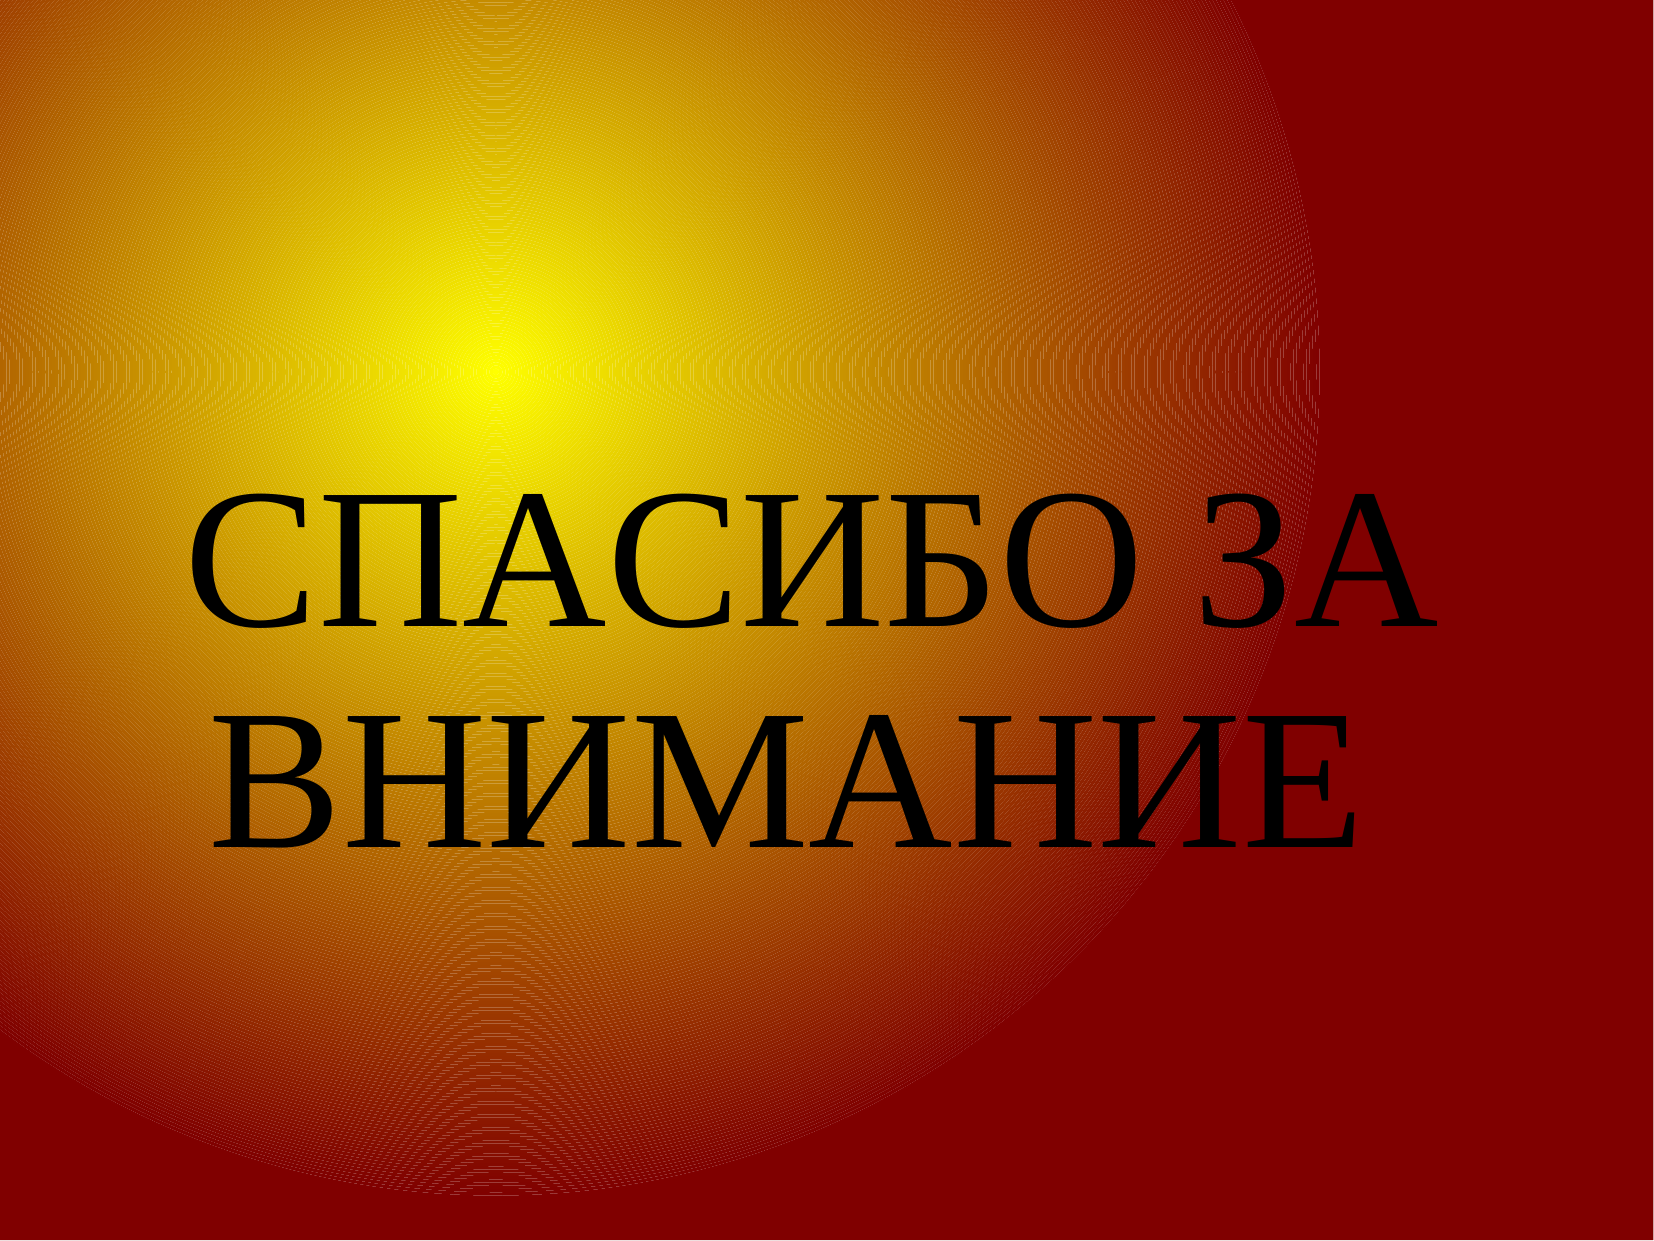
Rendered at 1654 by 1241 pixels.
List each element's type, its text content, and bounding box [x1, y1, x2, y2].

title СПАСИБО ЗА ВНИМАНИЕ [59, 98, 1565, 1241]
